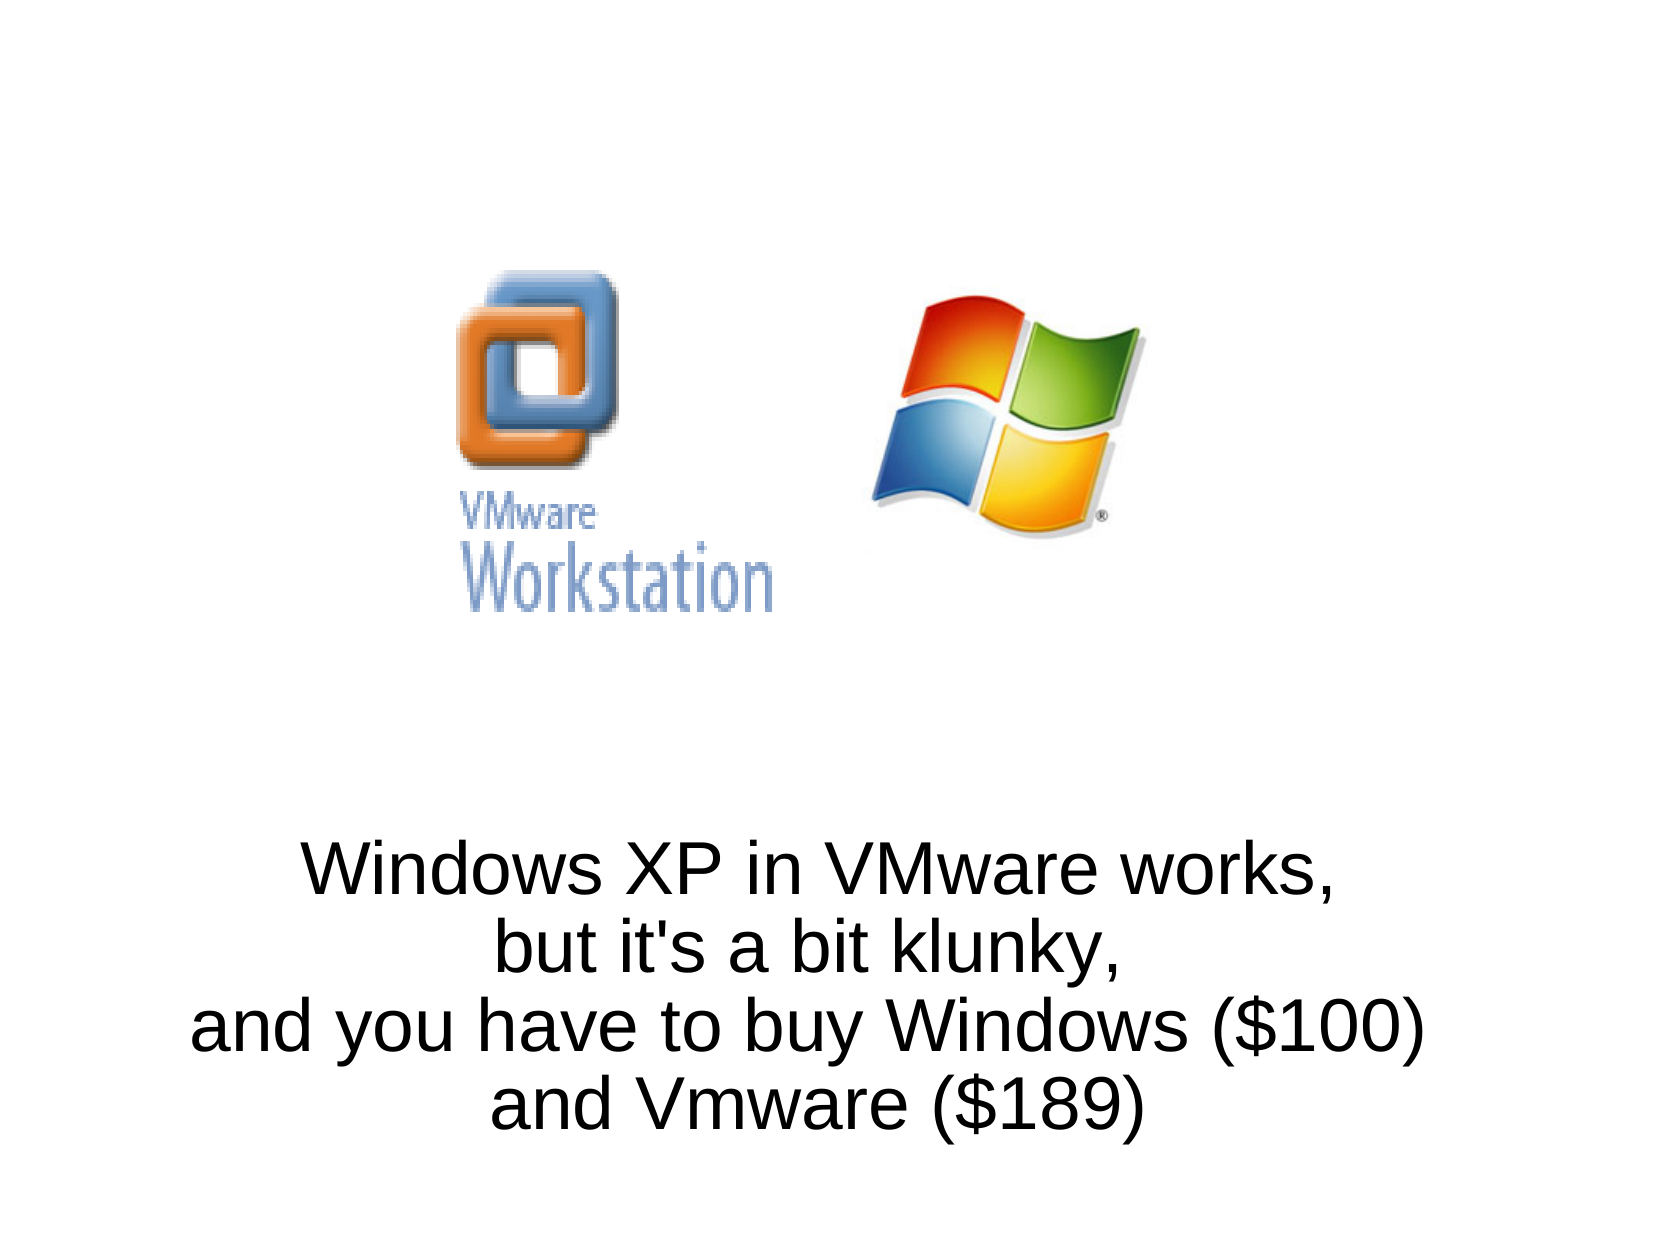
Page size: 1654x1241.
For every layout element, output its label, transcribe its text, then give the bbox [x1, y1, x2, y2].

title Windows XP in VMware works, but it's a bit klunky, and you have to buy Windows ($100) and Vmware ($189) [74, 829, 1563, 1148]
picture [440, 262, 813, 638]
picture [849, 274, 1163, 563]
